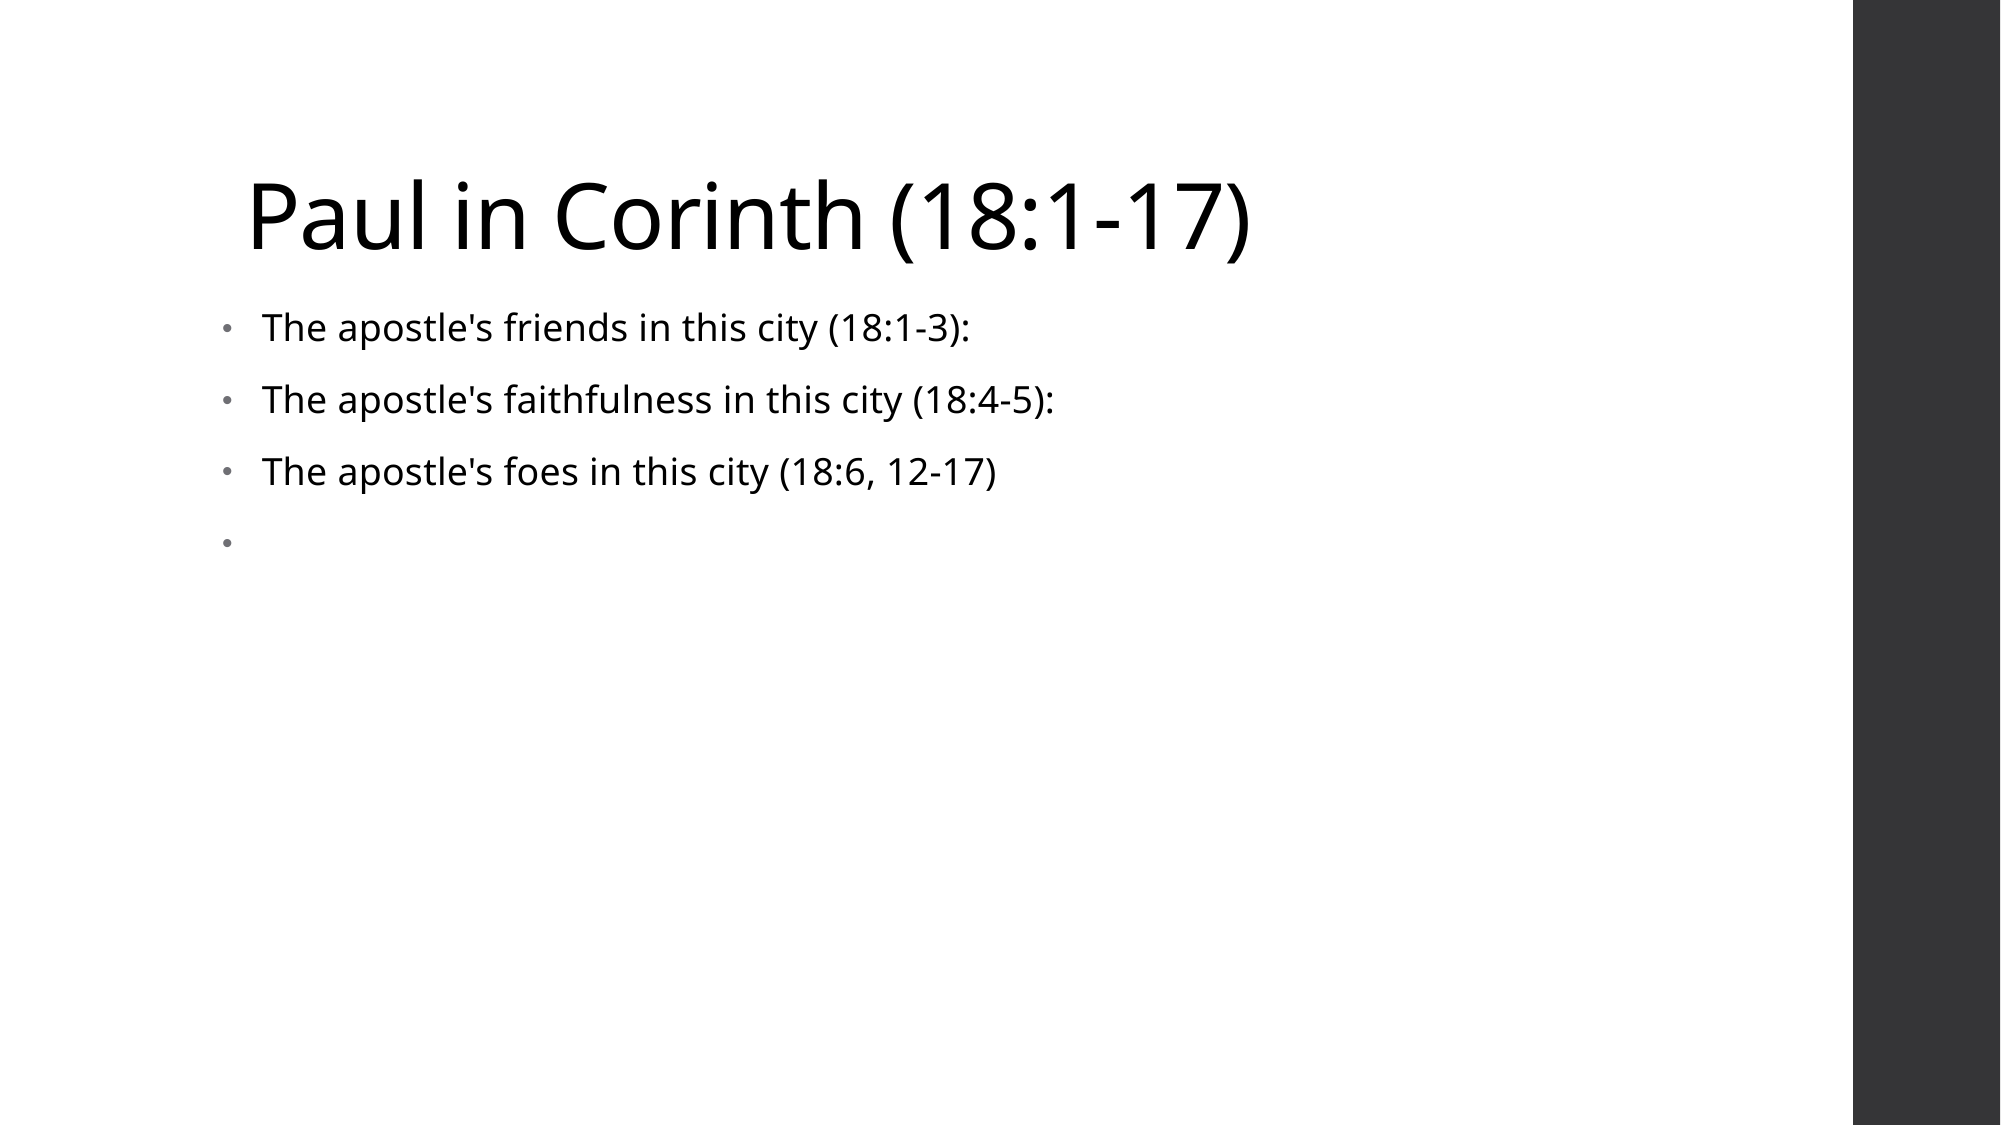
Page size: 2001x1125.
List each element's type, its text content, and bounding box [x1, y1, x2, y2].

list The apostle's friends in this city (18:1-3): The apostle's faithfulness in this city (18:4-5): The apostle's foes in this city (18:6, 12-17) [206, 299, 1617, 1014]
title Paul in Corinth (18:1-17) [206, 60, 1797, 278]
